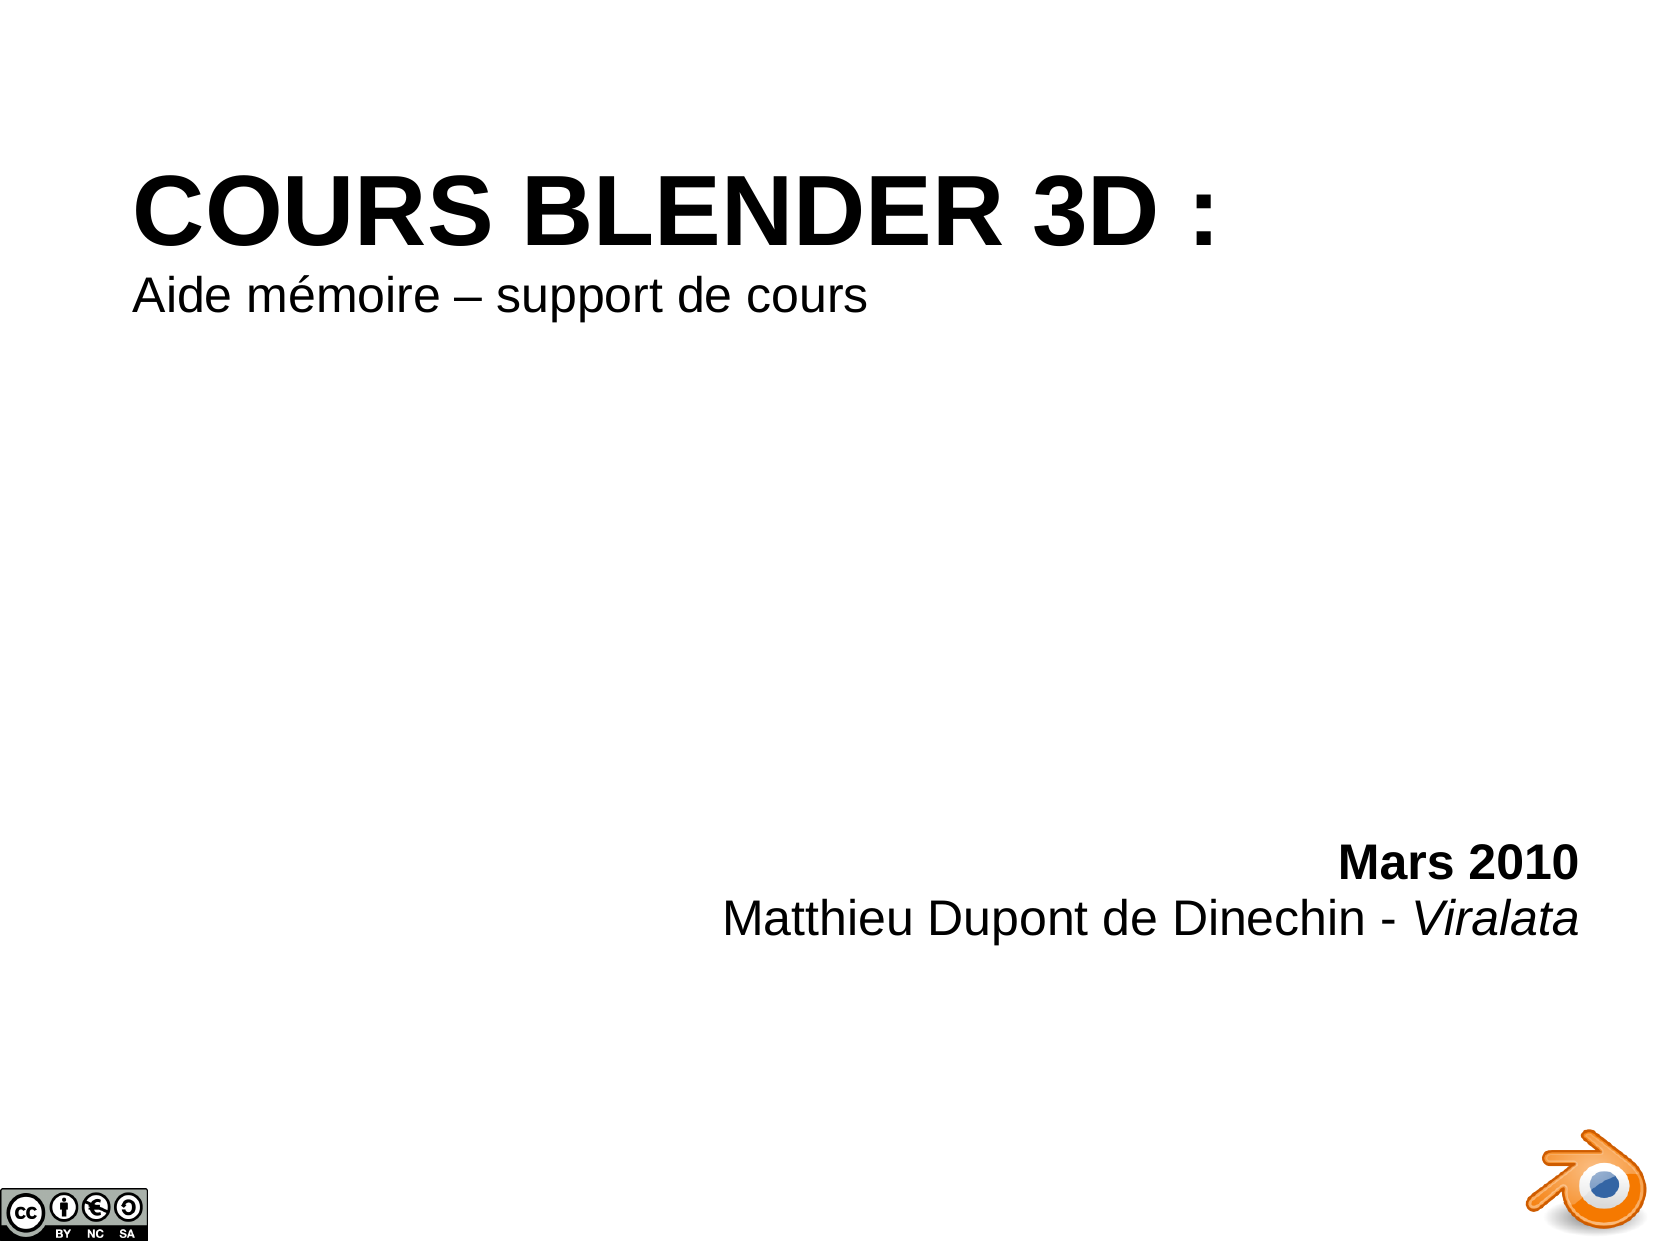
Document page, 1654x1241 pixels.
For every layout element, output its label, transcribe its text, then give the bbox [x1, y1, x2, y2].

picture [0, 1188, 148, 1241]
picture [1520, 1117, 1648, 1241]
text_box Mars 2010 Matthieu Dupont de Dinechin - Viralata [118, 827, 1595, 1032]
text_box COURS BLENDER 3D : Aide mémoire – support de cours [118, 147, 1595, 416]
